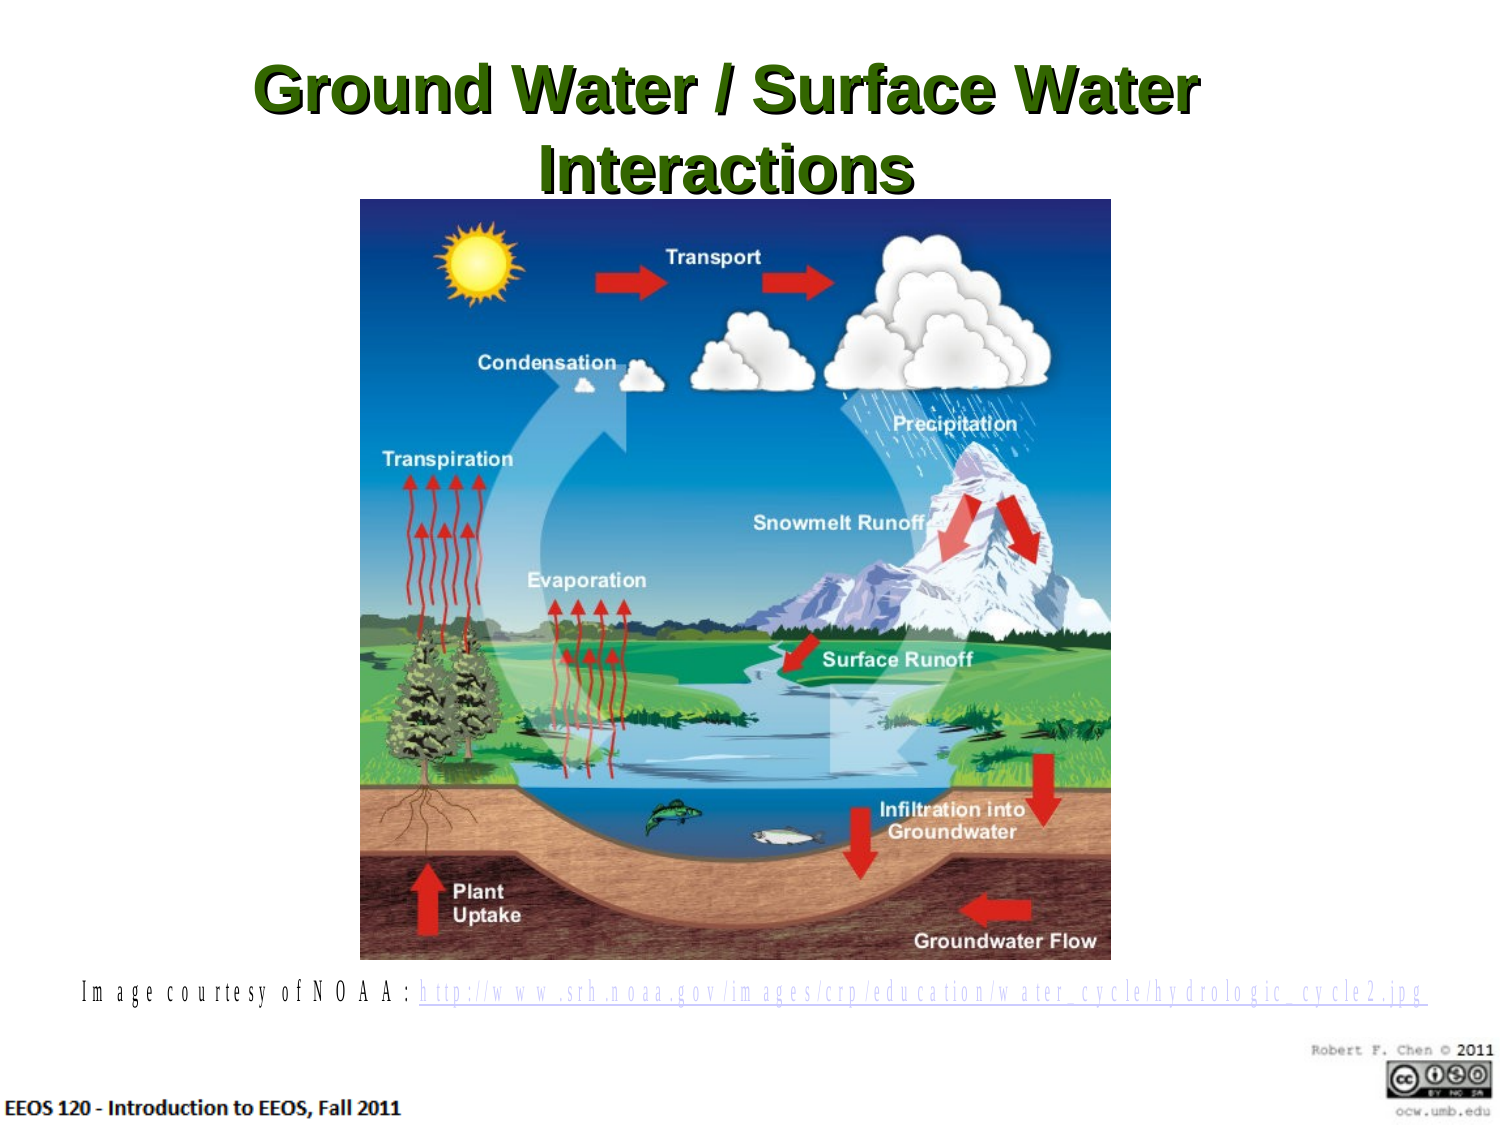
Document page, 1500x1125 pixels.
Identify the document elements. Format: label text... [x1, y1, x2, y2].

picture [993, 441, 999, 453]
text_box Ground Water / Surface Water Interactions [237, 37, 1216, 213]
picture [60, 199, 1458, 1019]
picture [1011, 445, 1018, 456]
picture [1006, 433, 1011, 443]
picture [1304, 1037, 1500, 1125]
picture [0, 1090, 406, 1125]
